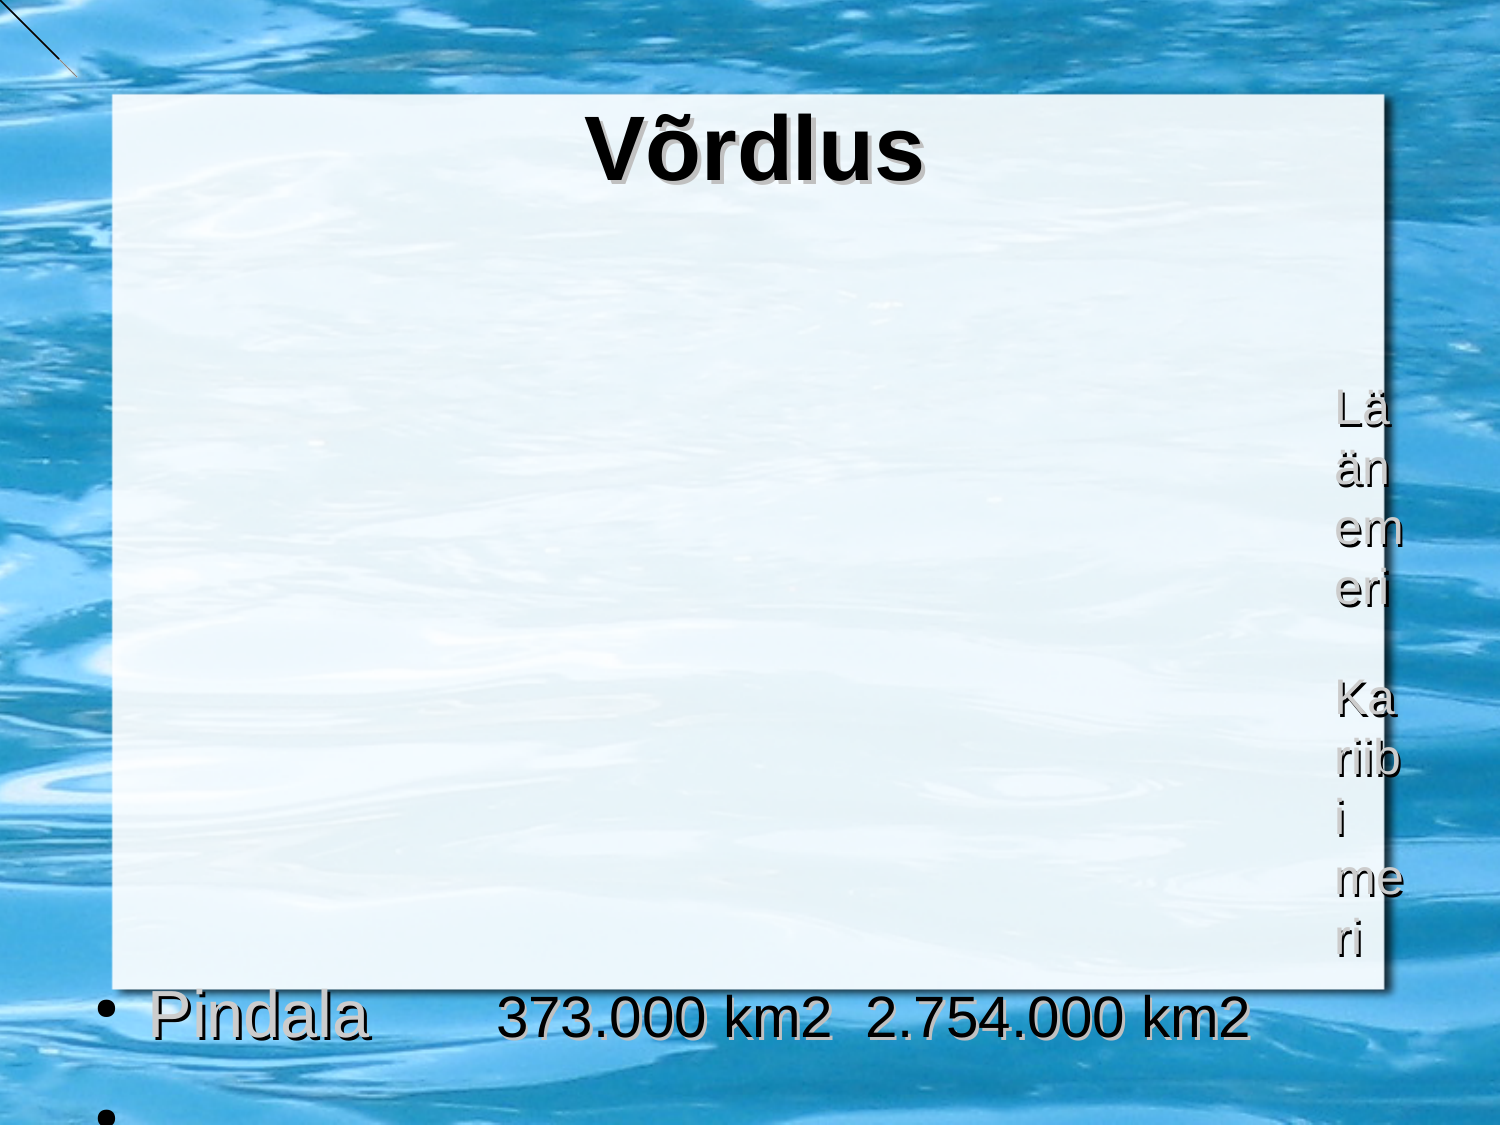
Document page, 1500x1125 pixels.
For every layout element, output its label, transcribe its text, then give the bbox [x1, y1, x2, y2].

list Läänemeri Kariibi meri Pindala 373.000 km2 2.754.000 km2 Keskmine 52 m 7110 m sügavus Suurim sügavus 459 m 7.686 mftrfhd [59, 324, 1410, 1093]
picture [0, 0, 1500, 1125]
title Võrdlus [67, 81, 1418, 207]
